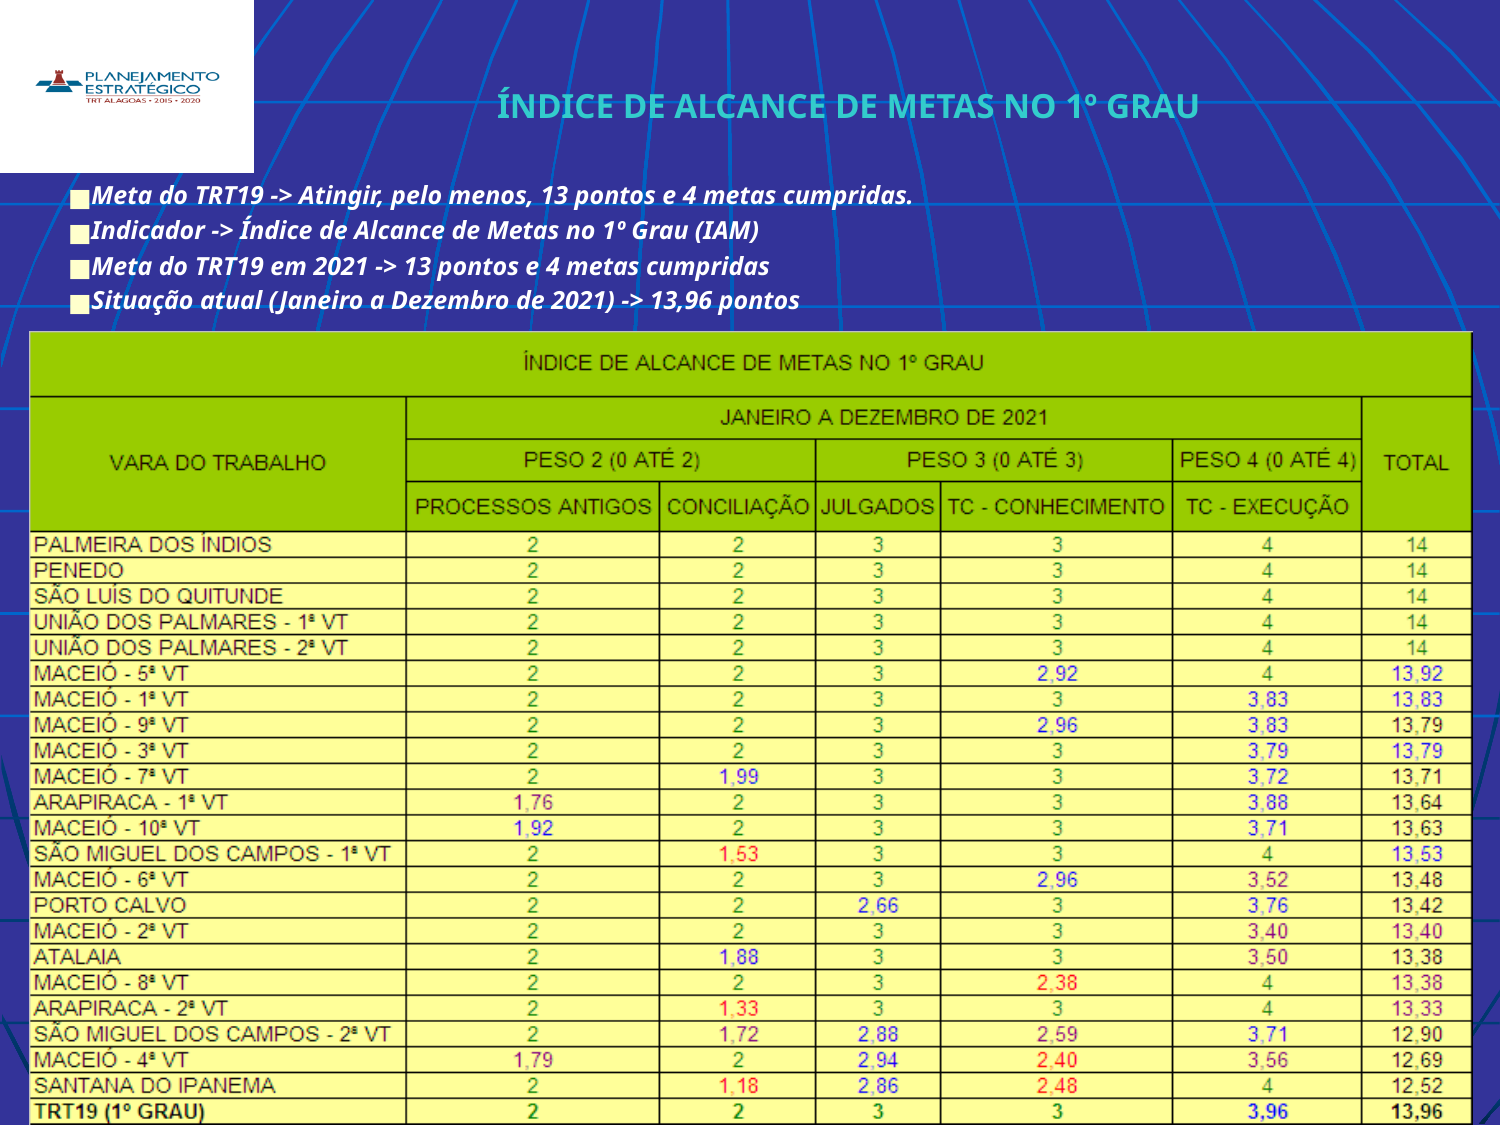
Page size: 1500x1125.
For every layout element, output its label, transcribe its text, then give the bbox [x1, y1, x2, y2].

text_box ÍNDICE DE ALCANCE DE METAS NO 1º GRAU [254, 78, 1448, 134]
text_box Meta do TRT19 -> Atingir, pelo menos, 13 pontos e 4 metas cumpridas. Indicador -> Índice de Alcance de Metas no 1º Grau (IAM) Meta do TRT19 em 2021 -> 13 pontos e 4 metas cumpridas Situação atual (Janeiro a Dezembro de 2021) -> 13,96 pontos [53, 172, 1459, 331]
picture [29, 331, 1473, 1125]
picture [0, 0, 254, 173]
